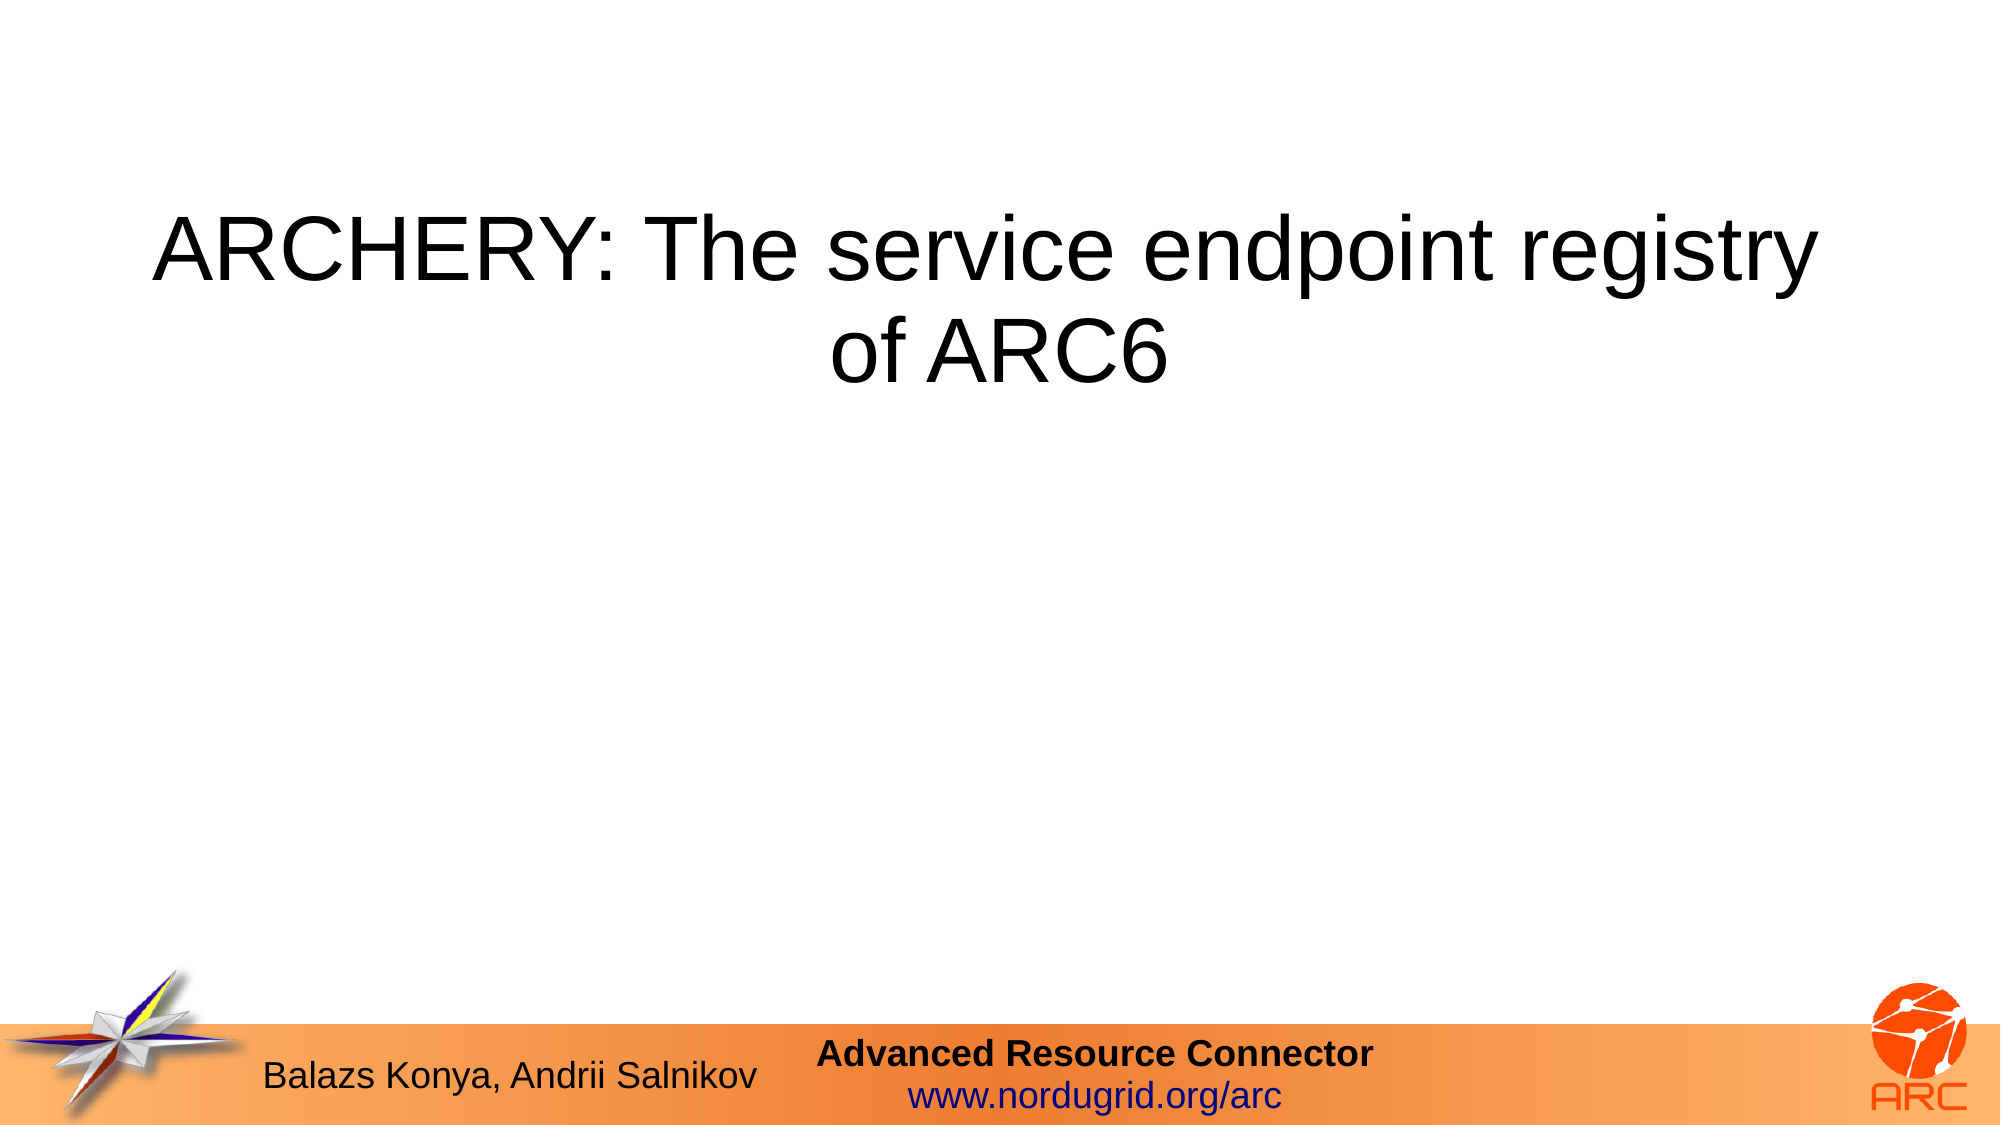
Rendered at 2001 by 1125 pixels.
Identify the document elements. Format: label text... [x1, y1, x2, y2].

title ARCHERY: The service endpoint registry of ARC6 [99, 44, 1900, 555]
picture [1845, 912, 1990, 1125]
picture [0, 961, 258, 1125]
